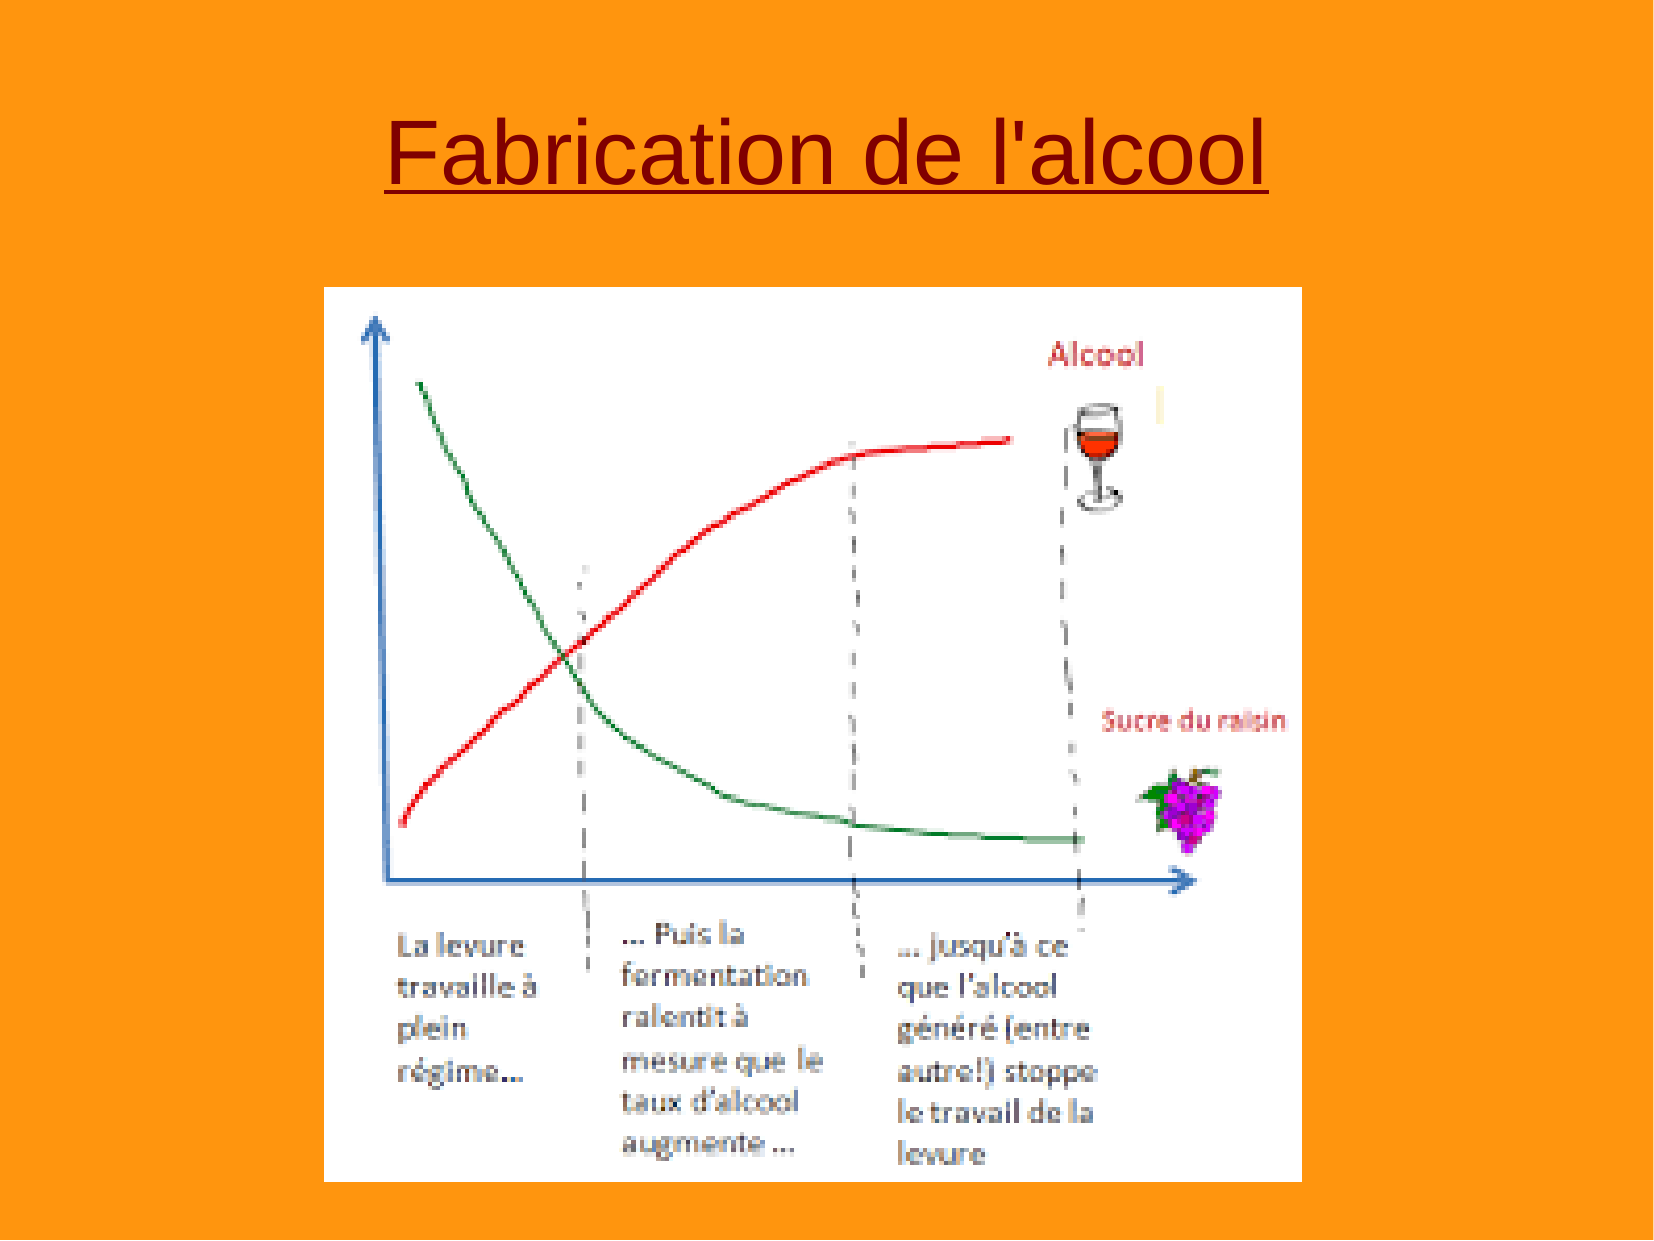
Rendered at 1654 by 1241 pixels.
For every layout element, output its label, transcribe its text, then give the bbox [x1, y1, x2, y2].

title Fabrication de l'alcool [82, 49, 1571, 257]
picture [324, 287, 1302, 1182]
